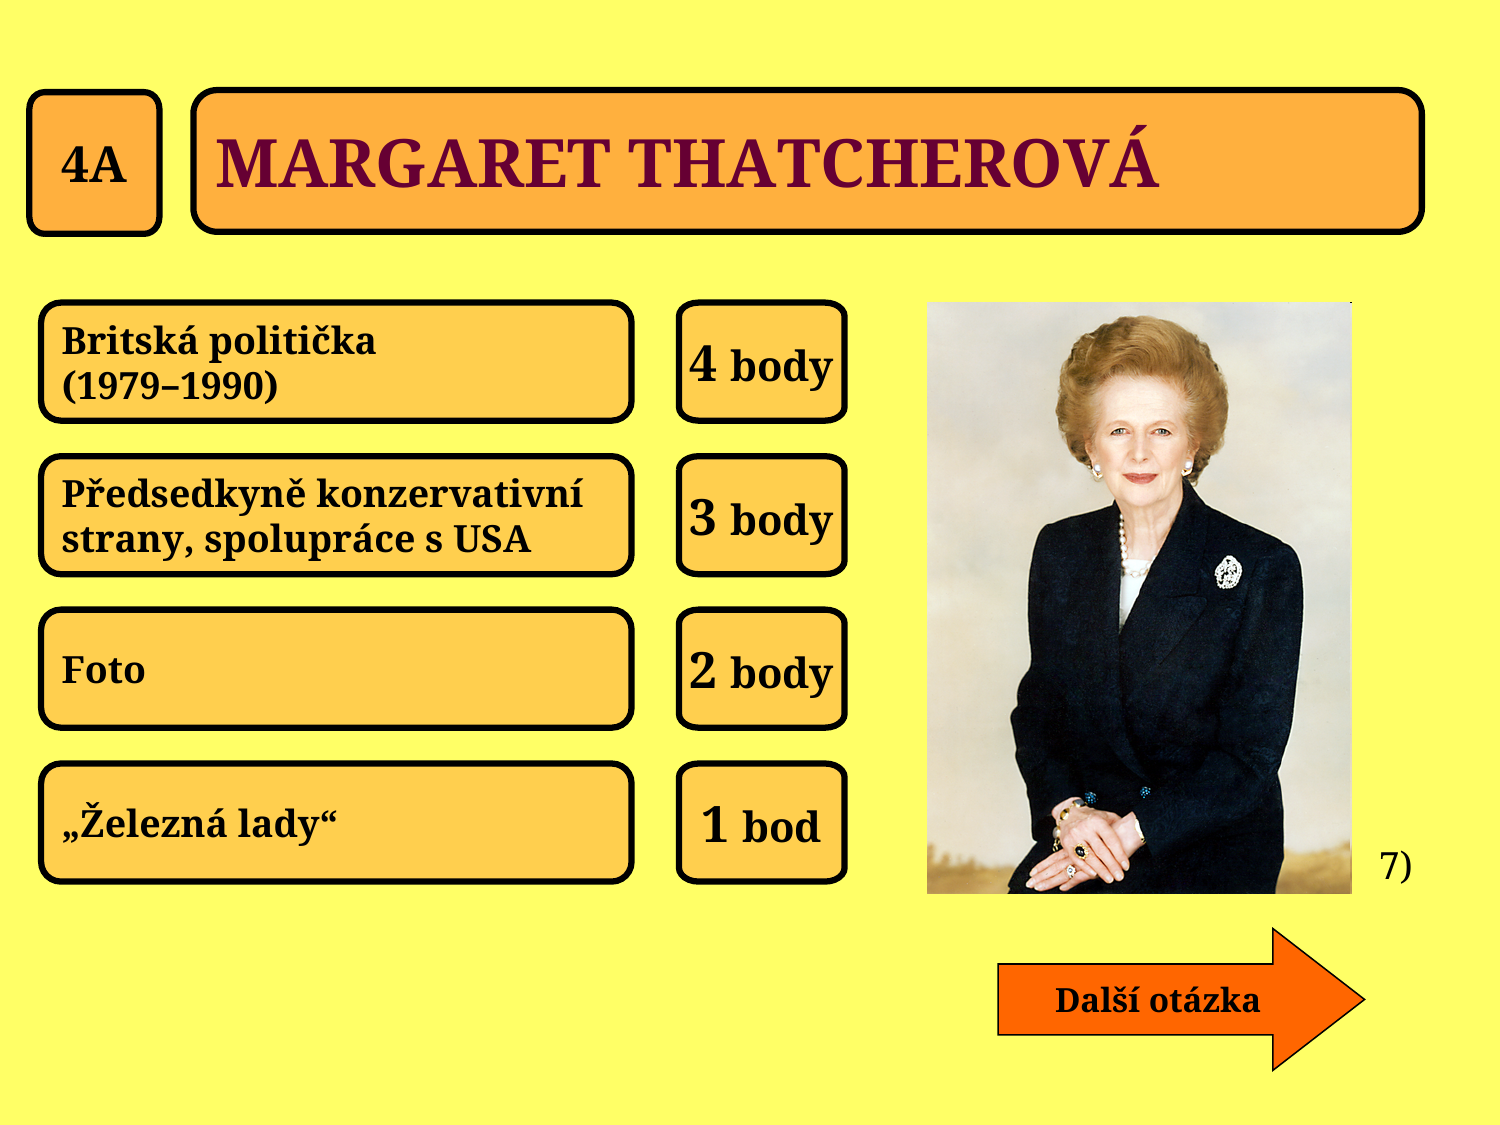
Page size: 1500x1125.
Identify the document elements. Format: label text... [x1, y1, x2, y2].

text_box Foto [41, 609, 632, 728]
text_box 2 body [678, 609, 845, 728]
text_box MARGARET THATCHEROVÁ [193, 90, 1422, 232]
text_box 4 body [38, 761, 634, 884]
text_box 4 body [191, 87, 1425, 234]
text_box „Železná lady“ [41, 763, 632, 882]
text_box 4 body [38, 300, 634, 423]
text_box Předsedkyně konzervativní strany, spolupráce s USA [41, 456, 632, 575]
text_box 3 body [678, 456, 845, 575]
text_box 4 body [678, 302, 845, 421]
text_box 4 body [38, 607, 634, 730]
picture [927, 302, 1352, 894]
text_box Britská politička (1979−1990) [41, 302, 632, 421]
text_box 1 bod [678, 763, 845, 882]
text_box 4 body [27, 89, 162, 236]
text_box 4A [29, 92, 160, 234]
text_box 7) [1364, 834, 1436, 895]
text_box 4 body [38, 454, 634, 577]
text_box Další otázka [998, 928, 1365, 1071]
